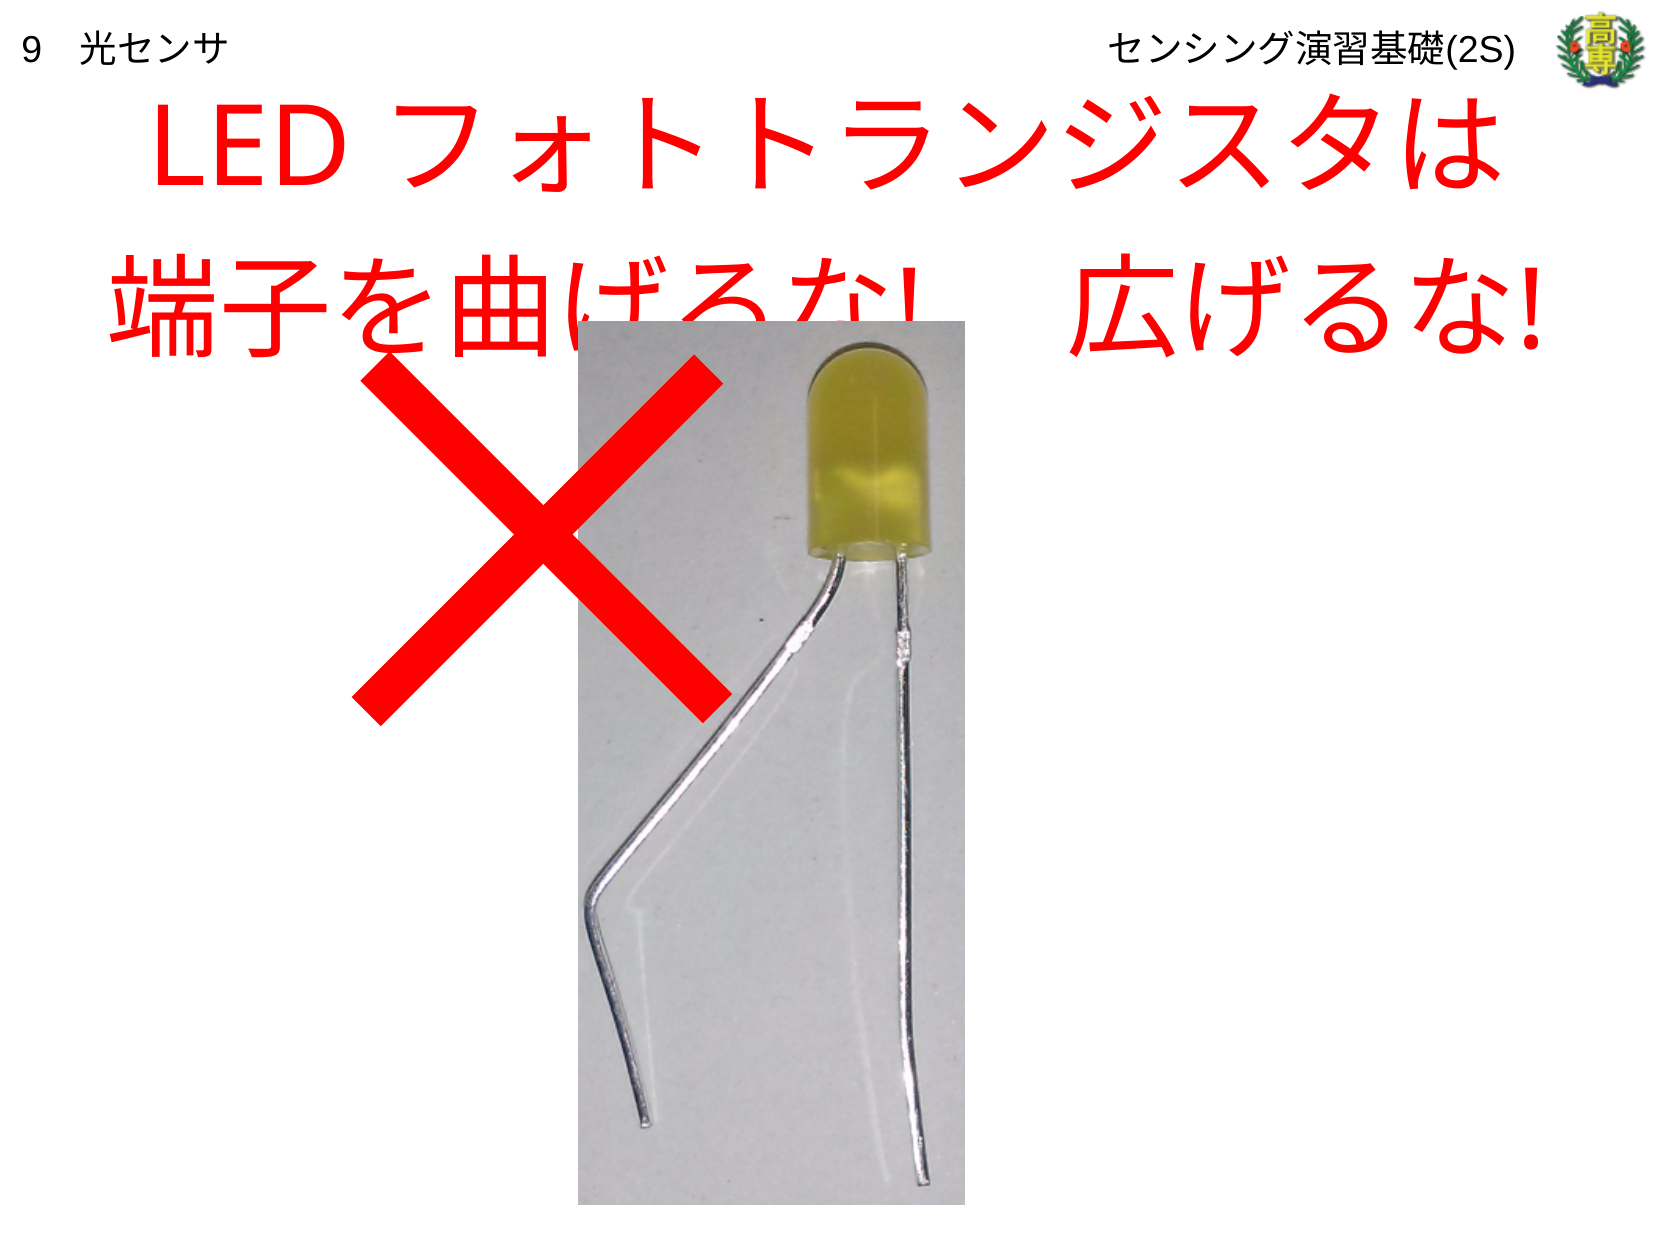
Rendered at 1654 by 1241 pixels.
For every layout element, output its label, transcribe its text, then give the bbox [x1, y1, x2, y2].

text_box センシング演習基礎(2S) [1077, 11, 1531, 75]
text_box 9 光センサ [6, 11, 923, 75]
title LED フォトトランジスタは 端子を曲げるな! 広げるな! [82, 96, 1571, 339]
picture [1553, 2, 1650, 99]
picture [578, 321, 965, 1205]
